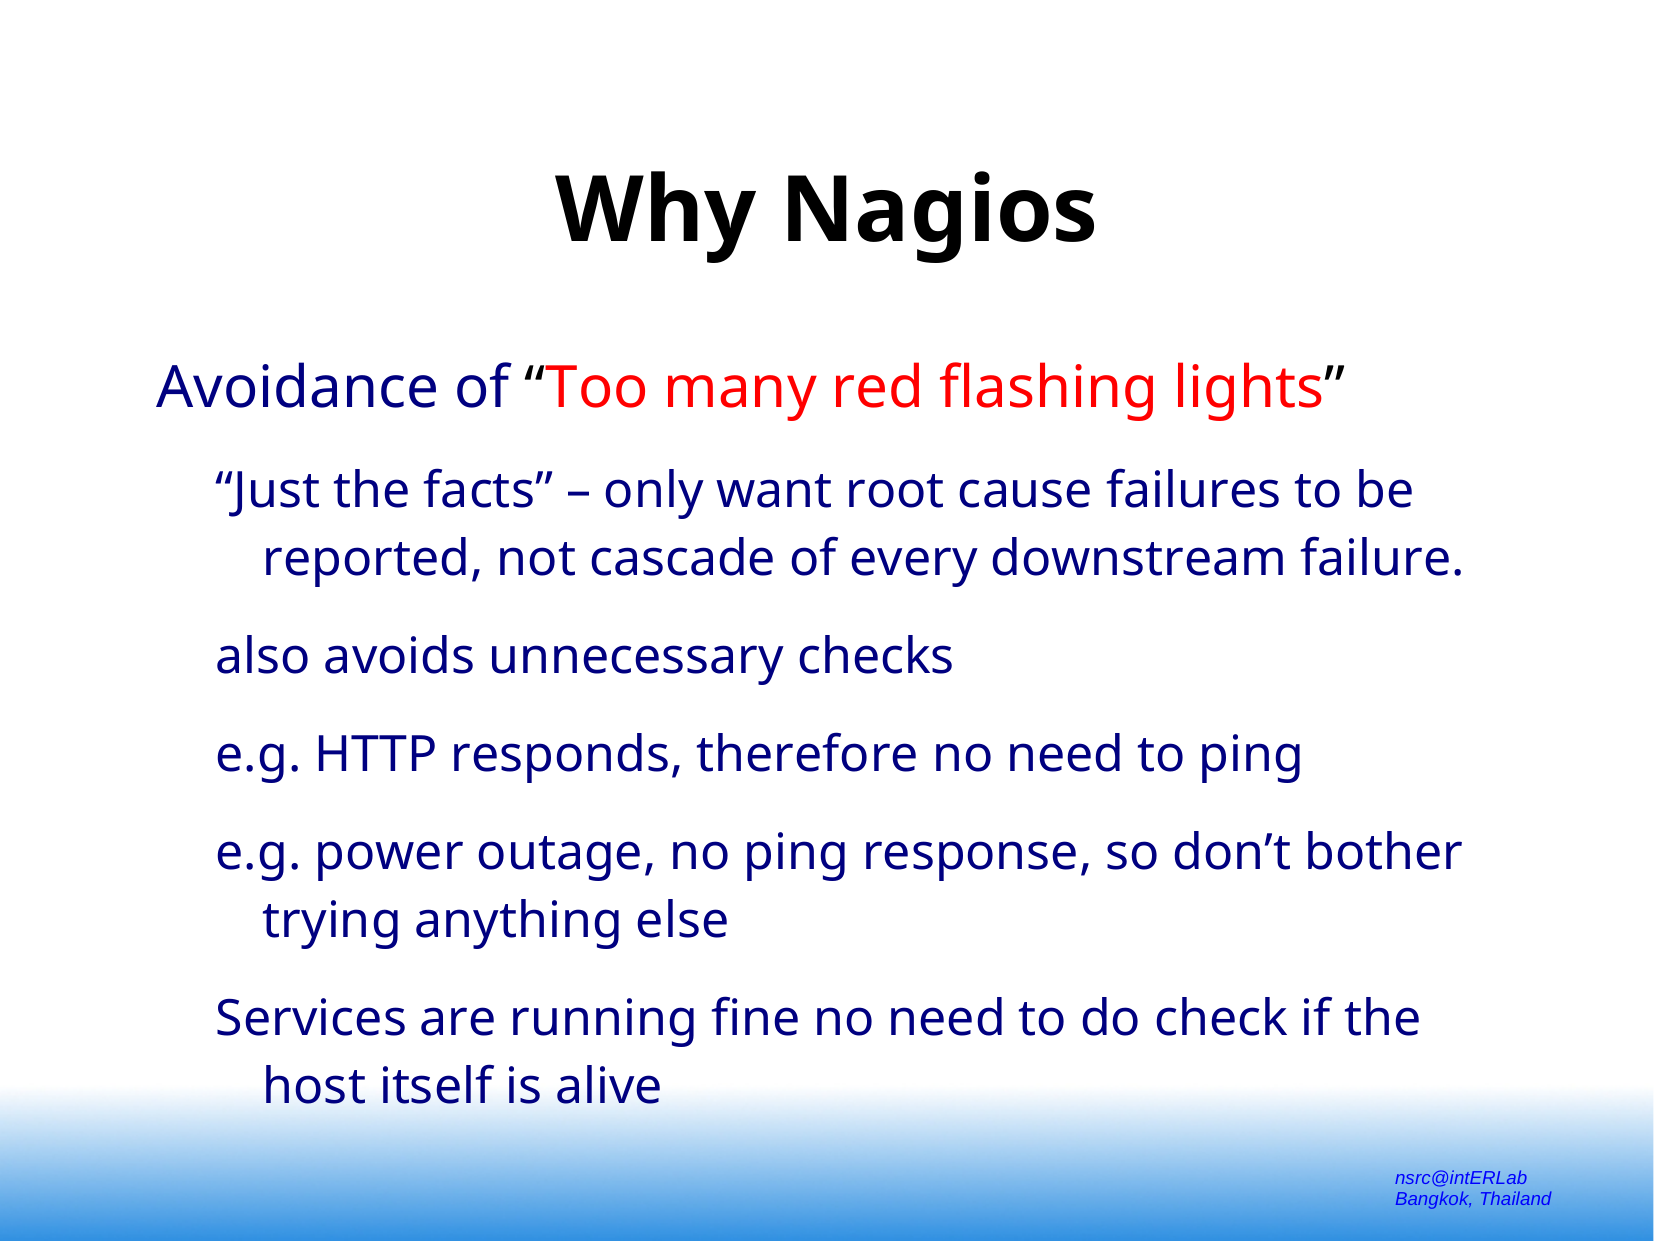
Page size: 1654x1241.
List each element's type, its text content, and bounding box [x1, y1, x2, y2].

title Why Nagios [121, 102, 1534, 310]
picture [0, 1083, 1654, 1241]
list Avoidance of “Too many red flashing lights” “Just the facts” – only want root cause failures to be reported, not cascade of every downstream failure. also avoids unnecessary checks e.g. HTTP responds, therefore no need to ping e.g. power outage, no ping response, so don’t bother trying anything else Services are running fine no need to do check if the host itself is alive [121, 344, 1534, 1127]
